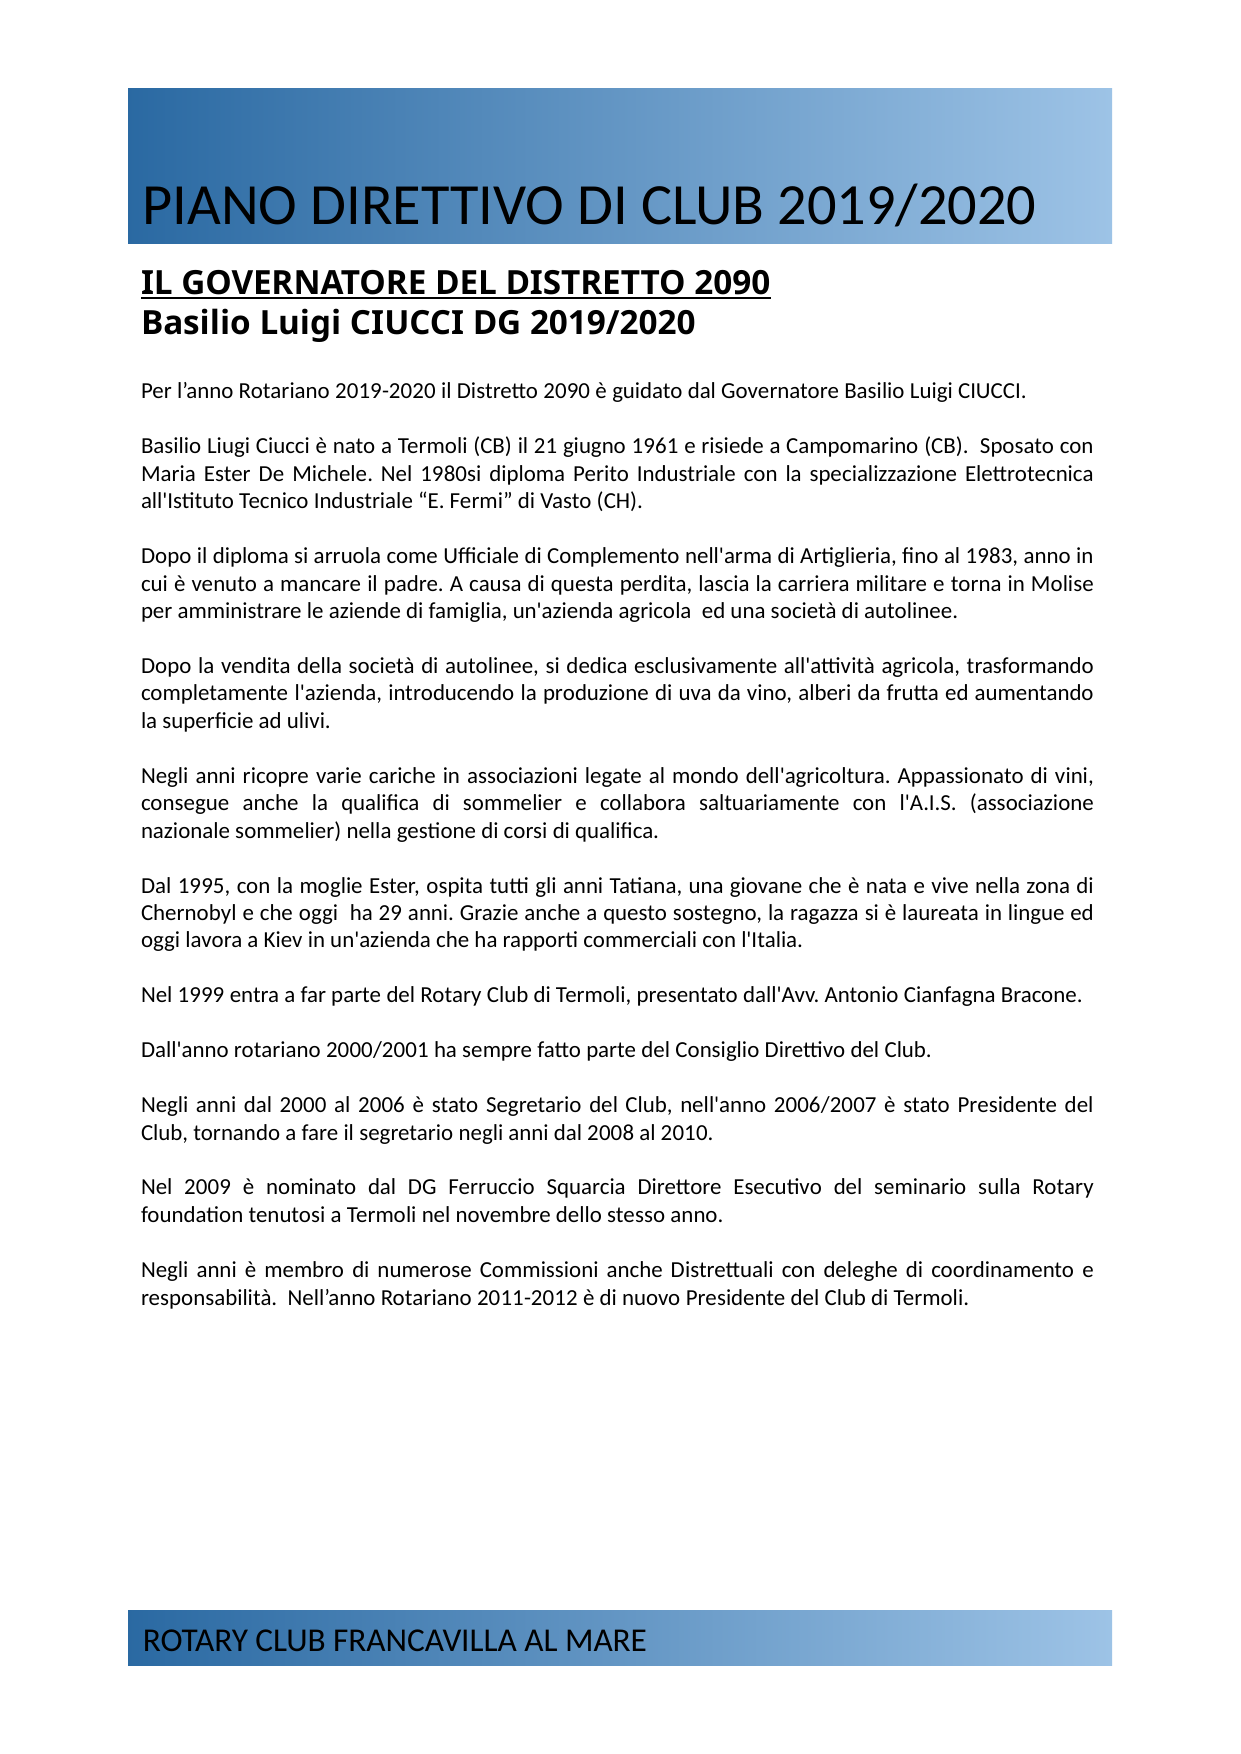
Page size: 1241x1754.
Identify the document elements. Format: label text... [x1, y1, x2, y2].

text_box IL GOVERNATORE DEL DISTRETTO 2090 Basilio Luigi CIUCCI DG 2019/2020 Per l’anno Rotariano 2019-2020 il Distretto 2090 è guidato dal Governatore Basilio Luigi CIUCCI. Basilio Liugi Ciucci è nato a Termoli (CB) il 21 giugno 1961 e risiede a Campomarino (CB). Sposato con Maria Ester De Michele. Nel 1980si diploma Perito Industriale con la specializzazione Elettrotecnica all'Istituto Tecnico Industriale “E. Fermi” di Vasto (CH). Dopo il diploma si arruola come Ufficiale di Complemento nell'arma di Artiglieria, fino al 1983, anno in cui è venuto a mancare il padre. A causa di questa perdita, lascia la carriera militare e torna in Molise per amministrare le aziende di famiglia, un'azienda agricola ed una società di autolinee. Dopo la vendita della società di autolinee, si dedica esclusivamente all'attività agricola, trasformando completamente l'azienda, introducendo la produzione di uva da vino, alberi da frutta ed aumentando la superficie ad ulivi. Negli anni ricopre varie cariche in associazioni legate al mondo dell'agricoltura. Appassionato di vini, consegue anche la qualifica di sommelier e collabora saltuariamente con l'A.I.S. (associazione nazionale sommelier) nella gestione di corsi di qualifica. Dal 1995, con la moglie Ester, ospita tutti gli anni Tatiana, una giovane che è nata e vive nella zona di Chernobyl e che oggi ha 29 anni. Grazie anche a questo sostegno, la ragazza si è laureata in lingue ed oggi lavora a Kiev in un'azienda che ha rapporti commerciali con l'Italia. Nel 1999 entra a far parte del Rotary Club di Termoli, presentato dall'Avv. Antonio Cianfagna Bracone. Dall'anno rotariano 2000/2001 ha sempre fatto parte del Consiglio Direttivo del Club. Negli anni dal 2000 al 2006 è stato Segretario del Club, nell'anno 2006/2007 è stato Presidente del Club, tornando a fare il segretario negli anni dal 2008 al 2010. Nel 2009 è nominato dal DG Ferruccio Squarcia Direttore Esecutivo del seminario sulla Rotary foundation tenutosi a Termoli nel novembre dello stesso anno. Negli anni è membro di numerose Commissioni anche Distrettuali con deleghe di coordinamento e responsabilità. Nell’anno Rotariano 2011-2012 è di nuovo Presidente del Club di Termoli. [126, 253, 1111, 1345]
text_box PIANO DIRETTIVO DI CLUB 2019/2020 [128, 88, 1113, 244]
text_box ROTARY CLUB FRANCAVILLA AL MARE [128, 1610, 1113, 1666]
